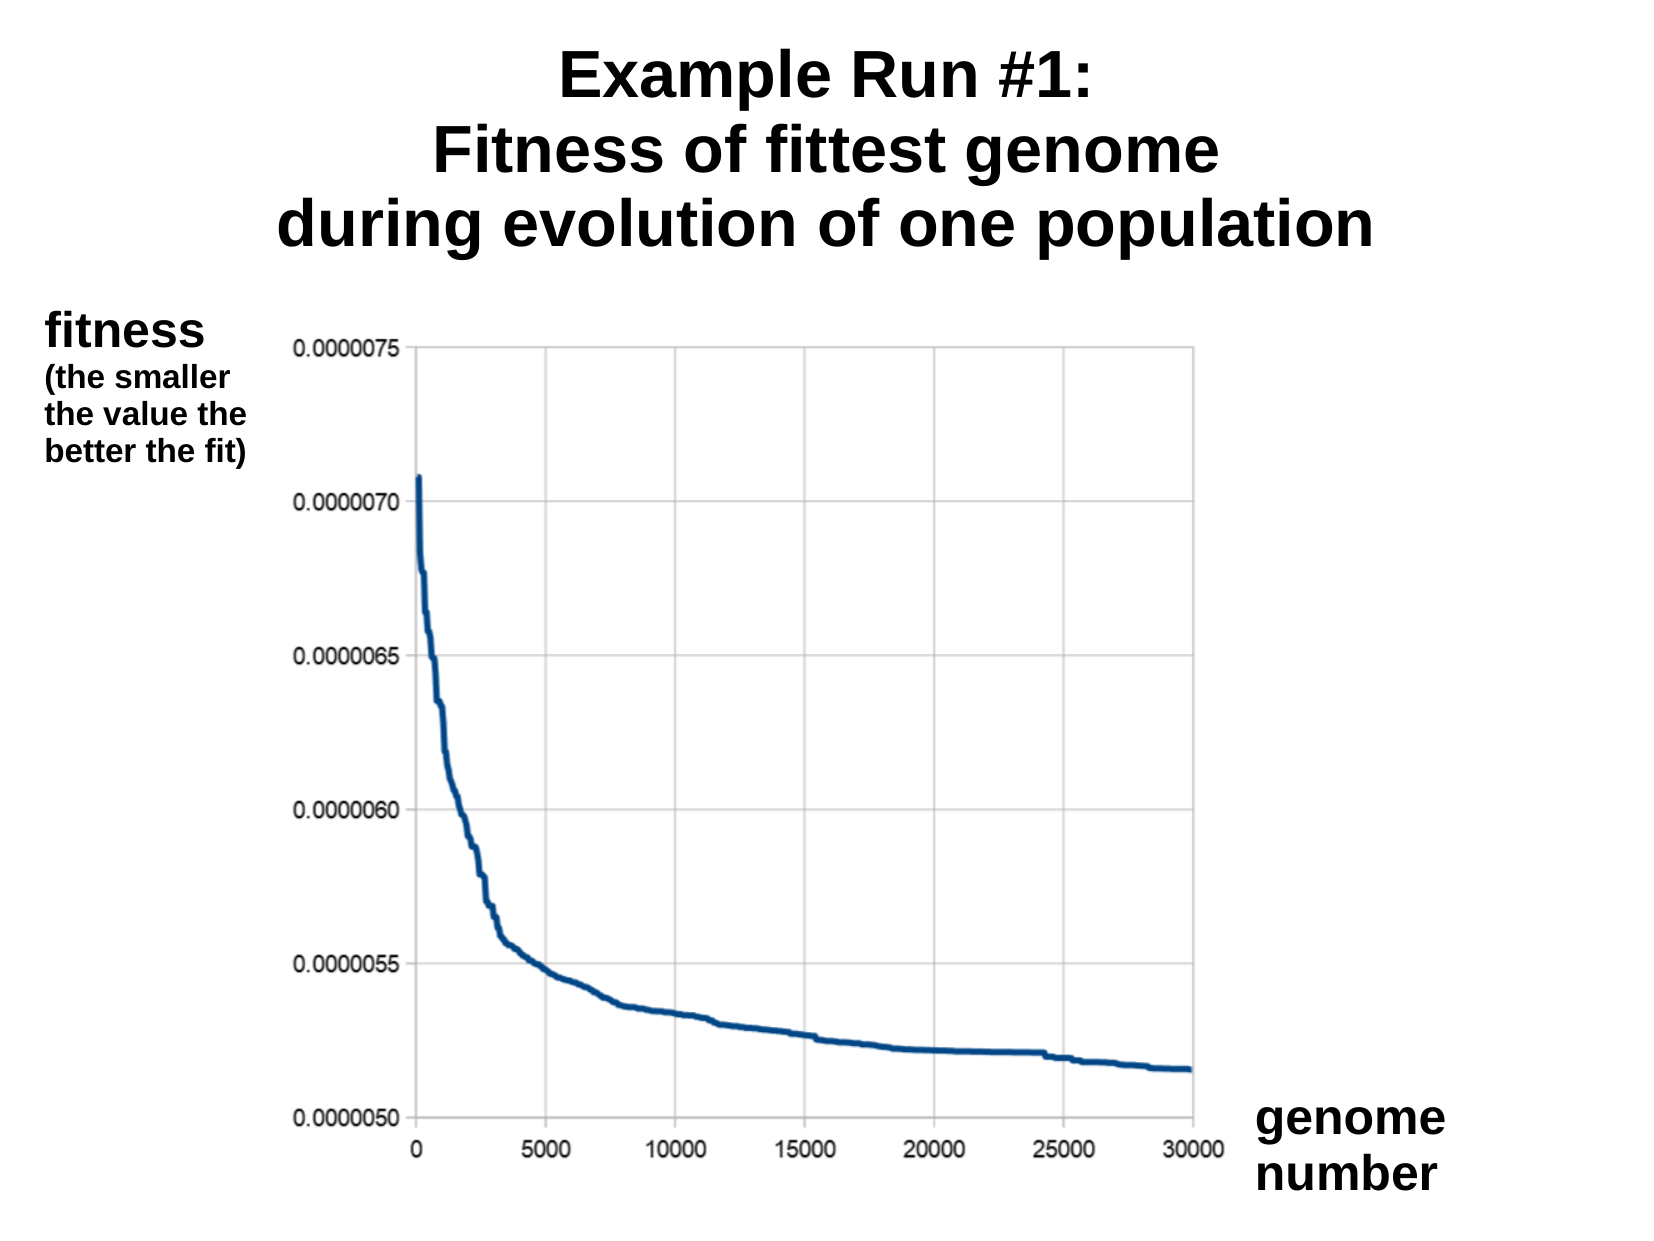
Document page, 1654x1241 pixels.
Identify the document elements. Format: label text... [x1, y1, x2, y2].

picture [225, 299, 1276, 1201]
text_box fitness (the smaller the value the better the fit) [29, 295, 266, 482]
text_box Example Run #1: Fitness of fittest genome during evolution of one population [0, 29, 1654, 296]
text_box genome number [1240, 1081, 1536, 1211]
